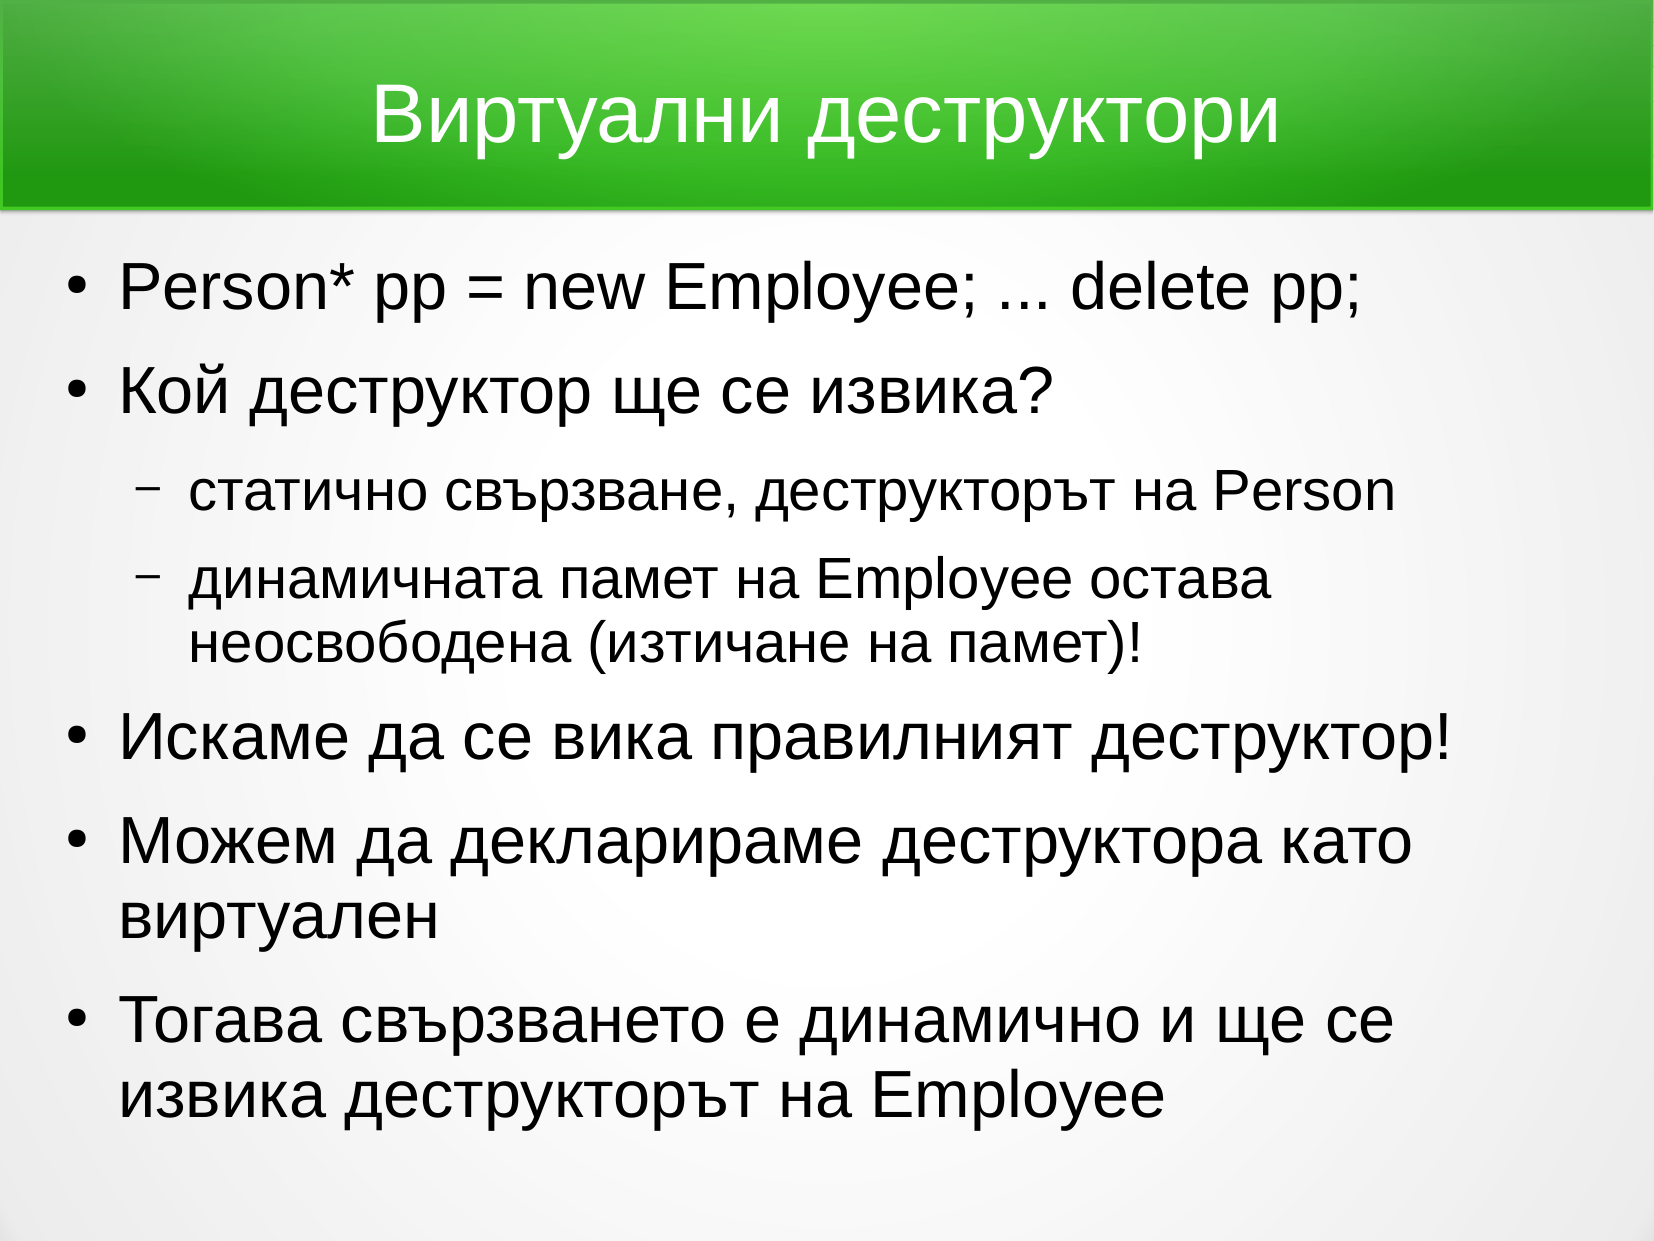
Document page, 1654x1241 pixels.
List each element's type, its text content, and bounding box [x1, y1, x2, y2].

title Виртуални деструктори [23, 49, 1630, 179]
list Person* pp = new Employee; ... delete pp; Кой деструктор ще се извика? статично свързване, деструкторът на Person динамичната памет на Employee остава неосвободена (изтичане на памет)! Искаме да се вика правилният деструктор! Можем да декларираме деструктора като виртуален Тогава свързването е динамично и ще се извика деструкторът на Employee [47, 249, 1619, 1217]
